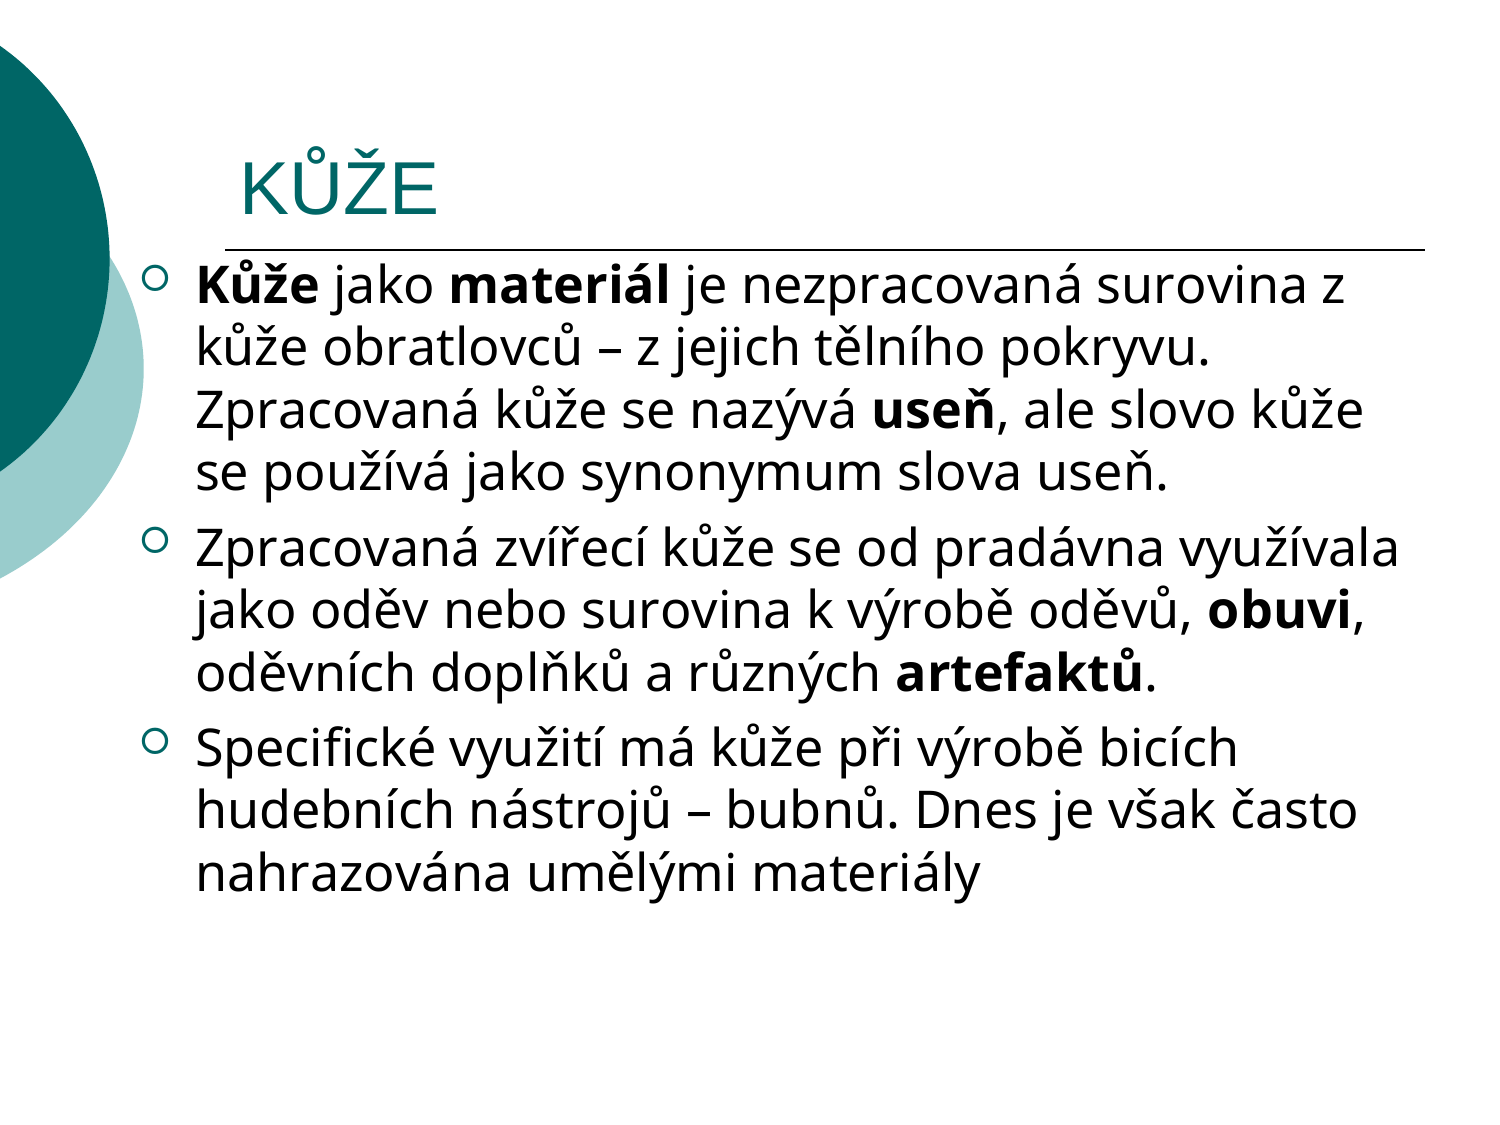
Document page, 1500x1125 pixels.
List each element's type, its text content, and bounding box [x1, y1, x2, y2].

list Kůže jako materiál je nezpracovaná surovina z kůže obratlovců – z jejich tělního pokryvu. Zpracovaná kůže se nazývá useň, ale slovo kůže se používá jako synonymum slova useň. Zpracovaná zvířecí kůže se od pradávna využívala jako oděv nebo surovina k výrobě oděvů, obuvi, oděvních doplňků a různých artefaktů. Specifické využití má kůže při výrobě bicích hudebních nástrojů – bubnů. Dnes je však často nahrazována umělými materiály [123, 243, 1425, 1035]
title KŮŽE [224, 49, 1425, 237]
